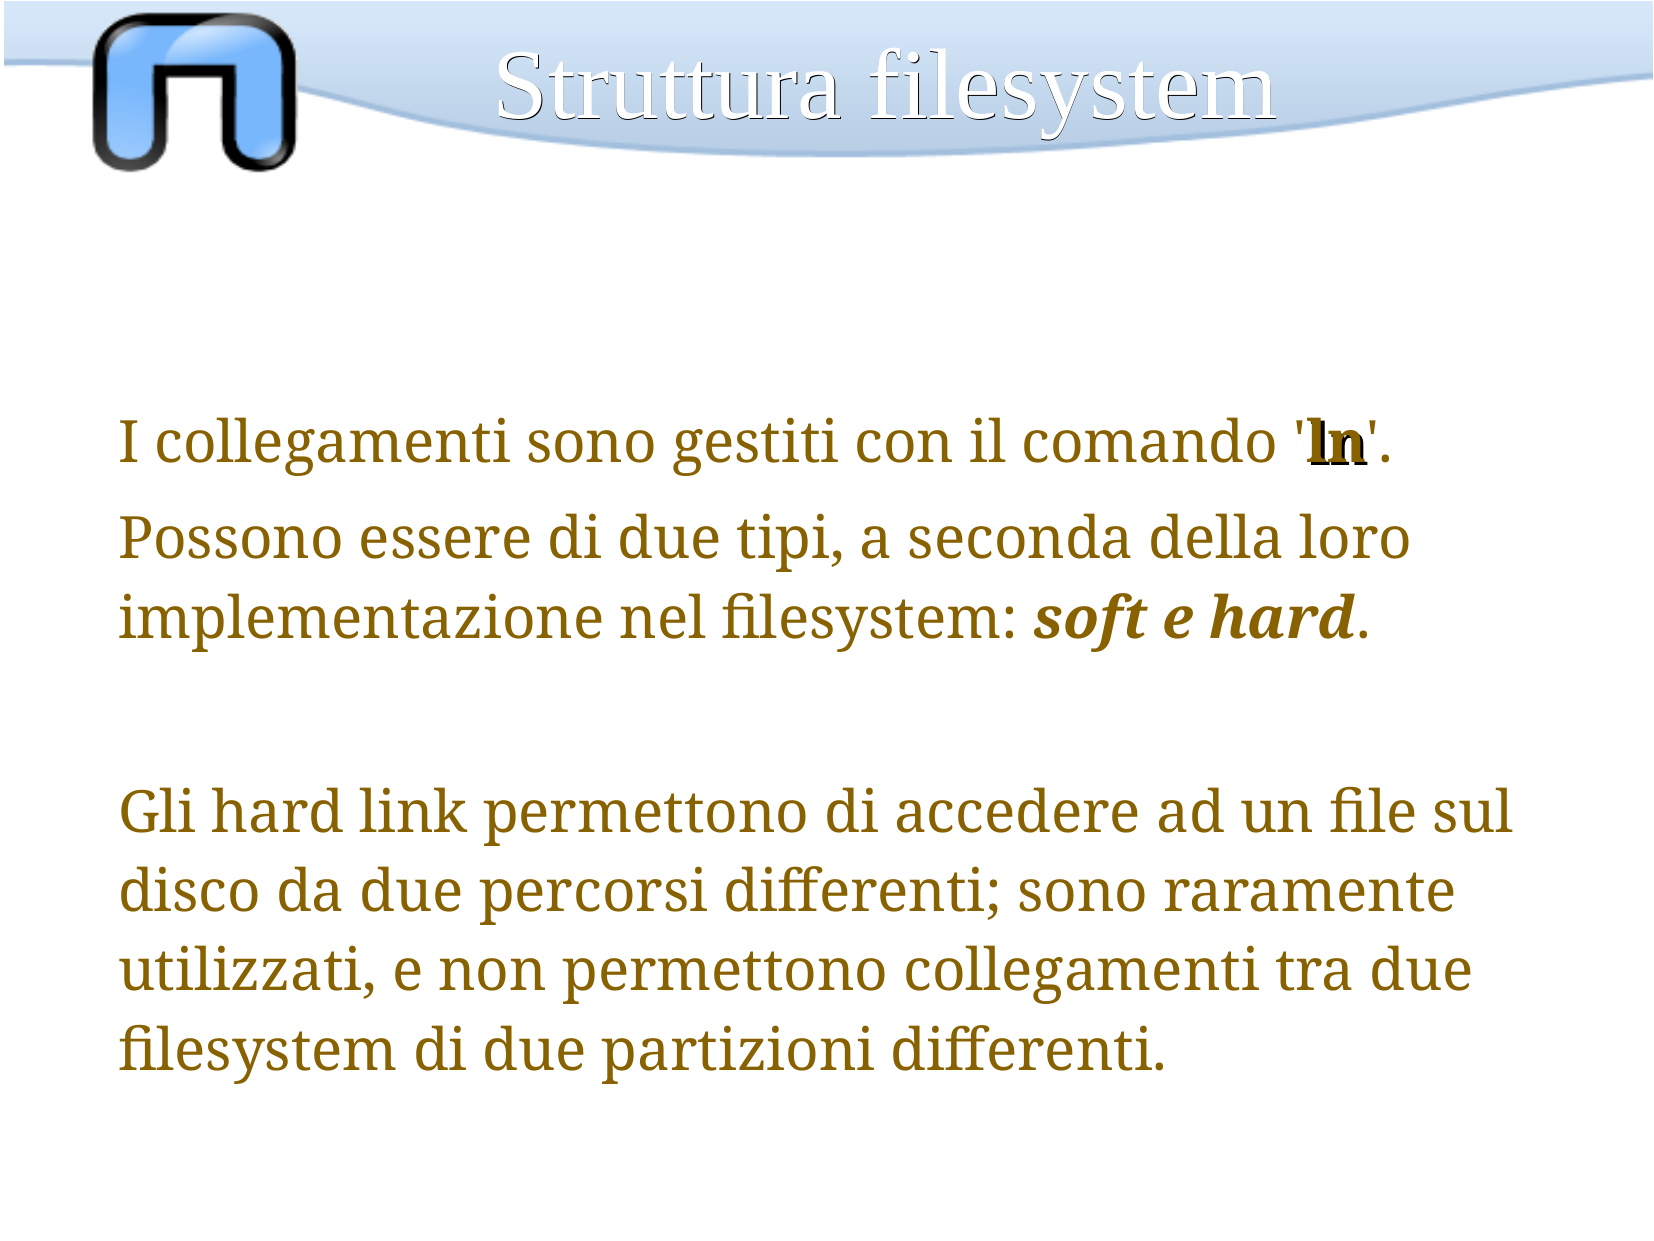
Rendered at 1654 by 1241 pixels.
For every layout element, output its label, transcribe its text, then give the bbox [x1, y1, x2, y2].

picture [0, 0, 1654, 1241]
text_box Struttura filesystem [472, 29, 1300, 266]
list I collegamenti sono gestiti con il comando 'ln'. Possono essere di due tipi, a seconda della loro implementazione nel filesystem: soft e hard. Gli hard link permettono di accedere ad un file sul disco da due percorsi differenti; sono raramente utilizzati, e non permettono collegamenti tra due filesystem di due partizioni differenti. [118, 399, 1531, 1182]
